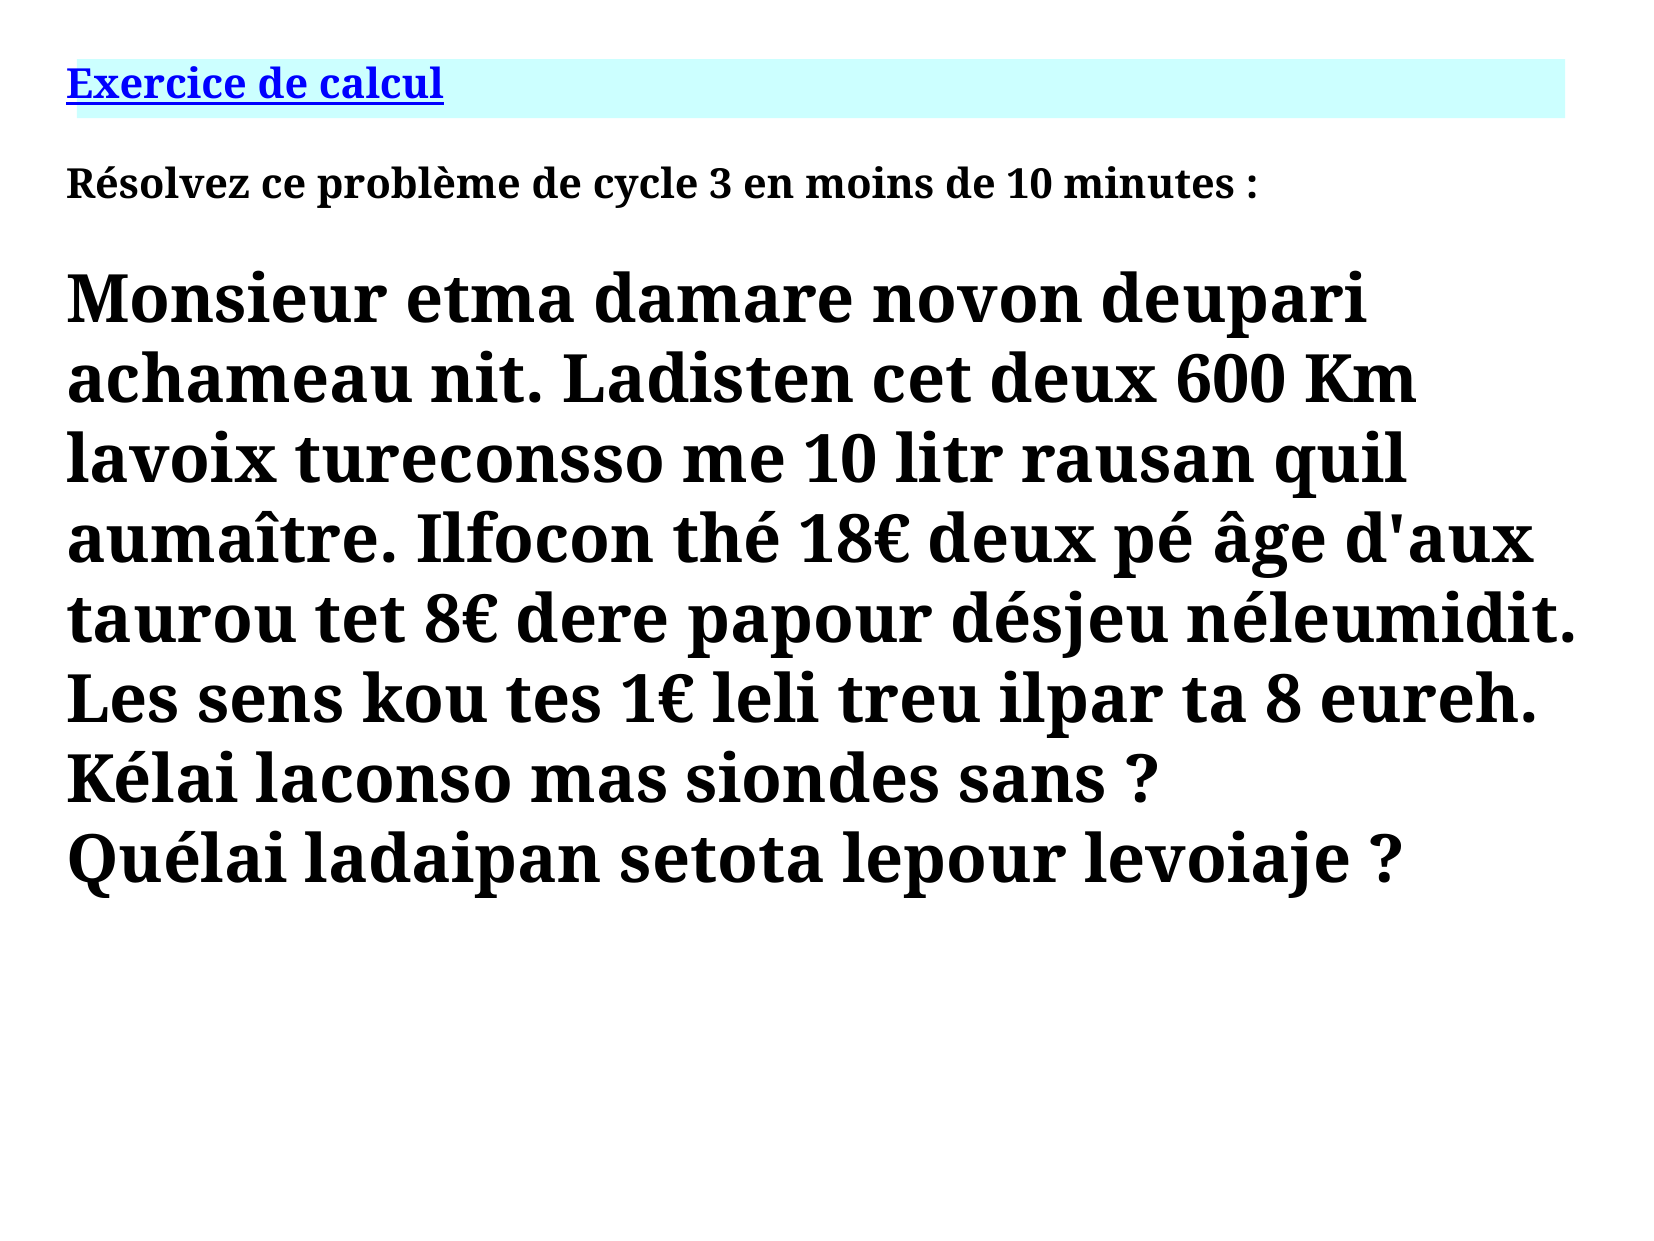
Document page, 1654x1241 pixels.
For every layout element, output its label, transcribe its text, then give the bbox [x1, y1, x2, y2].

text_box Exercice de calcul Résolvez ce problème de cycle 3 en moins de 10 minutes : Monsieur etma damare novon deupari achameau nit. Ladisten cet deux 600 Km lavoix tureconsso me 10 litr rausan quil aumaître. Ilfocon thé 18€ deux pé âge d'aux taurou tet 8€ dere papour désjeu néleumidit. Les sens kou tes 1€ leli treu ilpar ta 8 eureh. Kélai laconso mas siondes sans ? Quélai ladaipan setota lepour levoiaje ? [51, 0, 1628, 1114]
